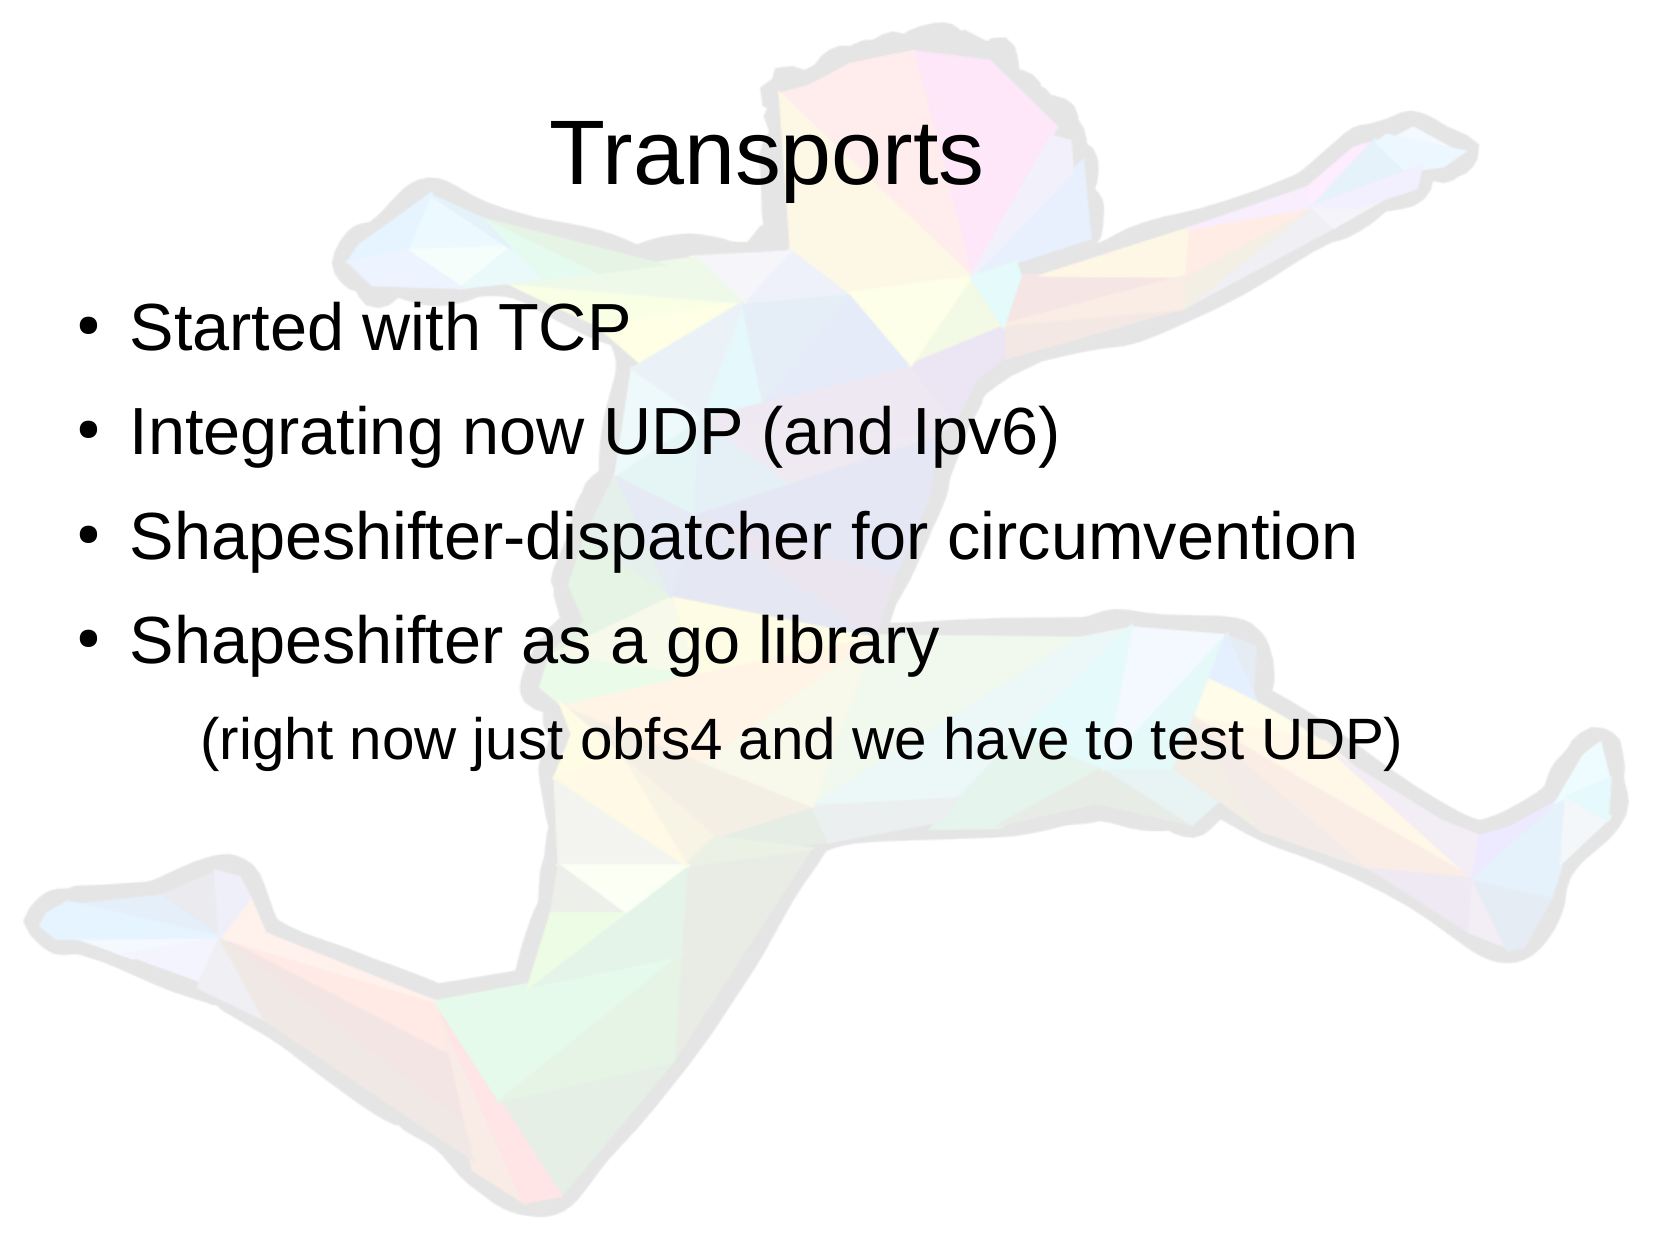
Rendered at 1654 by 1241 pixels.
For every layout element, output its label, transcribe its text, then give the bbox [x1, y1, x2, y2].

title Transports [58, 49, 1477, 257]
list Started with TCP Integrating now UDP (and Ipv6) Shapeshifter-dispatcher for circumvention Shapeshifter as a go library (right now just obfs4 and we have to test UDP) [58, 290, 1477, 1109]
